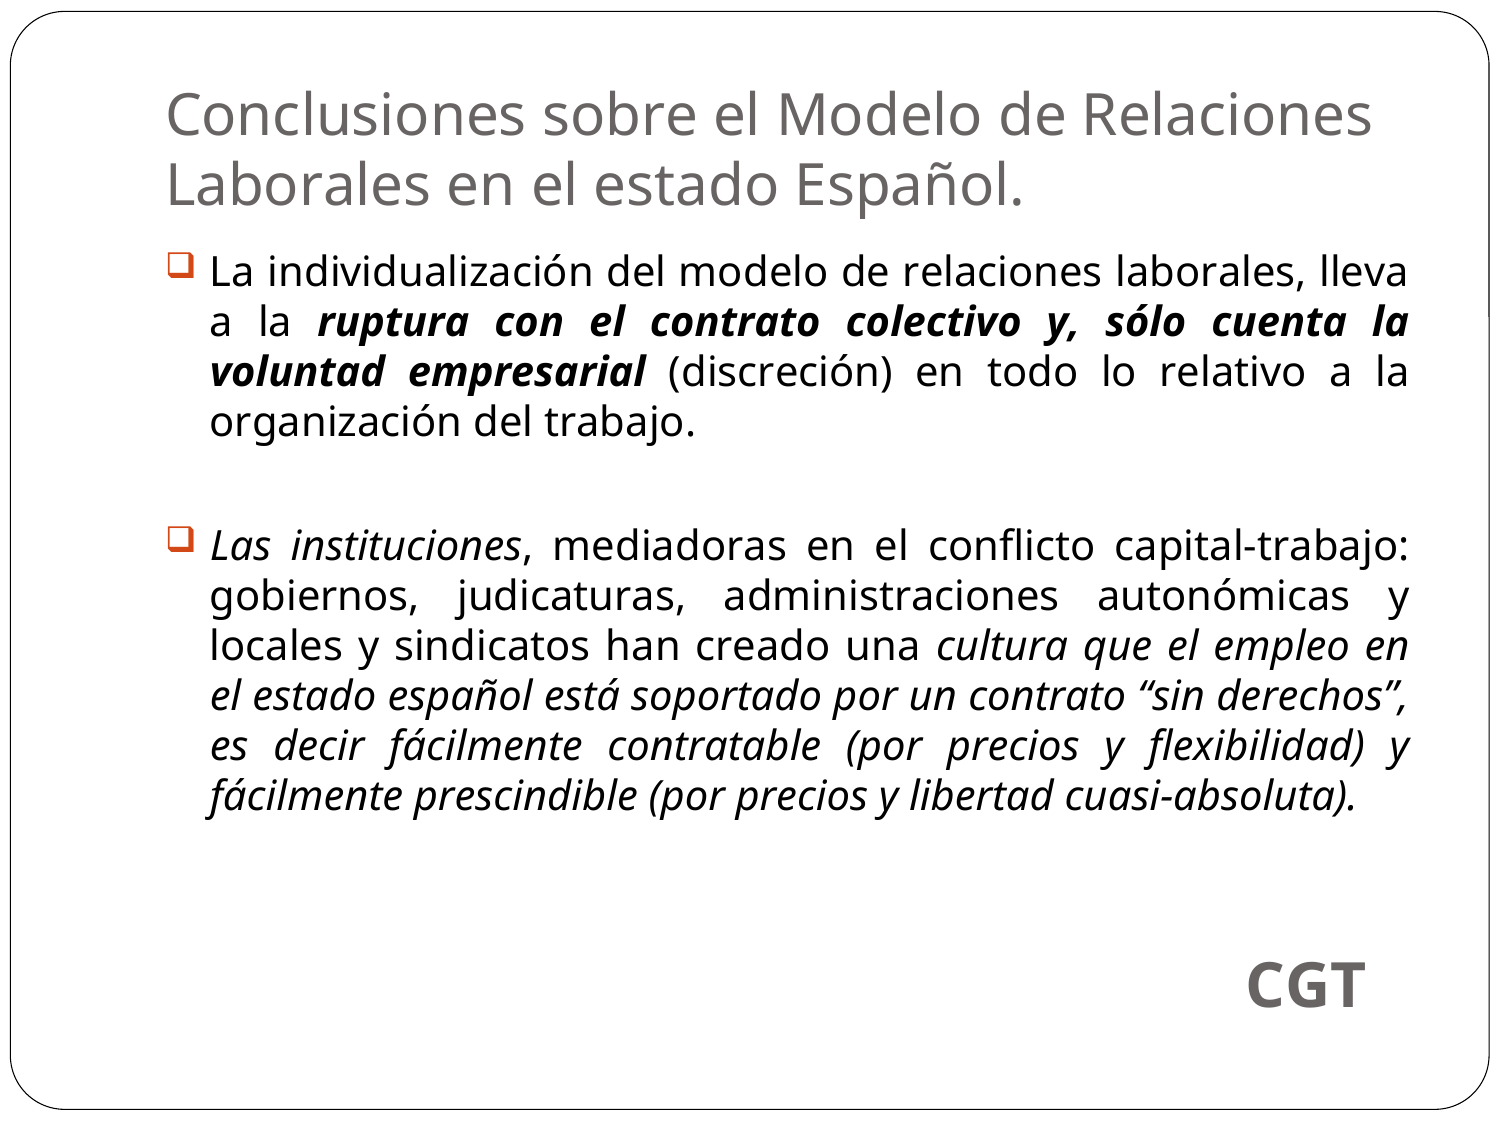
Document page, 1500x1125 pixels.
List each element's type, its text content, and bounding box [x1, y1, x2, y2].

list La individualización del modelo de relaciones laborales, lleva a la ruptura con el contrato colectivo y, sólo cuenta la voluntad empresarial (discreción) en todo lo relativo a la organización del trabajo. Las instituciones, mediadoras en el conflicto capital-trabajo: gobiernos, judicaturas, administraciones autonómicas y locales y sindicatos han creado una cultura que el empleo en el estado español está soportado por un contrato “sin derechos”, es decir fácilmente contratable (por precios y flexibilidad) y fácilmente prescindible (por precios y libertad cuasi-absoluta). [150, 237, 1426, 1125]
title Conclusiones sobre el Modelo de Relaciones Laborales en el estado Español. [150, 0, 1426, 233]
text_box CGT [1230, 937, 1500, 1028]
